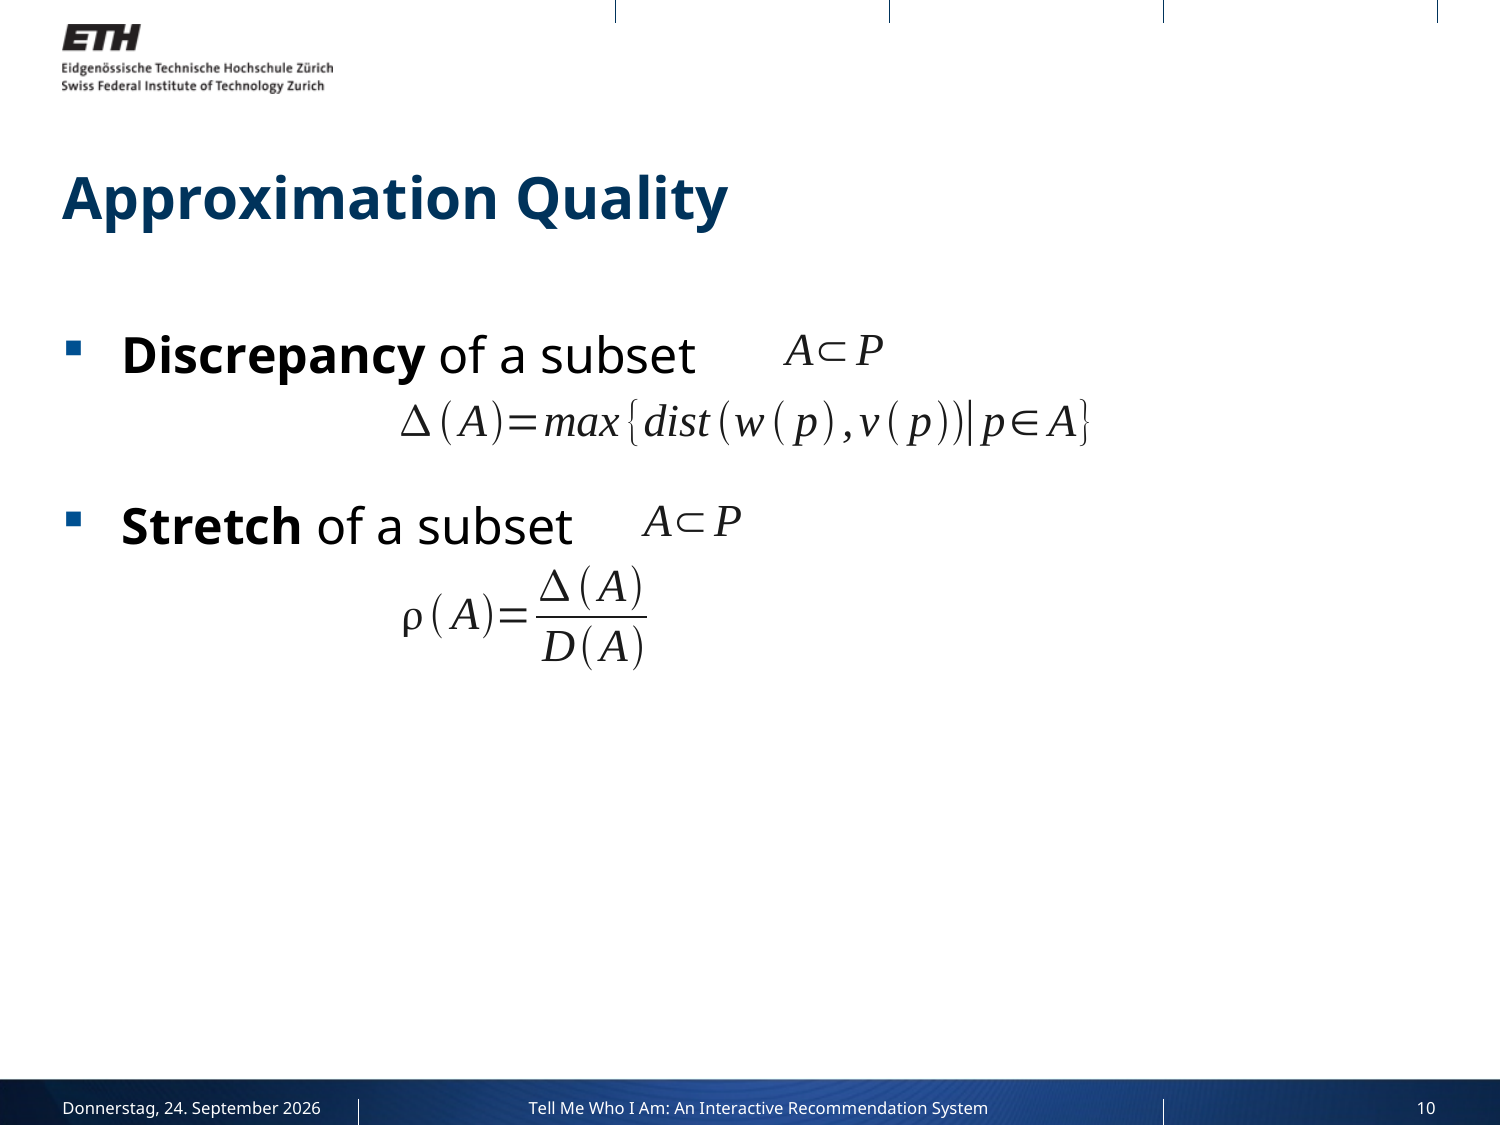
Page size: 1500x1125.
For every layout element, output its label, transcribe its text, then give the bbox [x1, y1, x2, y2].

picture [62, 24, 333, 94]
chart [632, 496, 748, 547]
list Stretch of a subset [62, 491, 1438, 644]
picture [0, 1078, 1500, 1125]
list Discrepancy of a subset [62, 319, 1438, 473]
chart [774, 324, 890, 376]
chart [393, 561, 655, 673]
title Approximation Quality [62, 157, 1438, 281]
